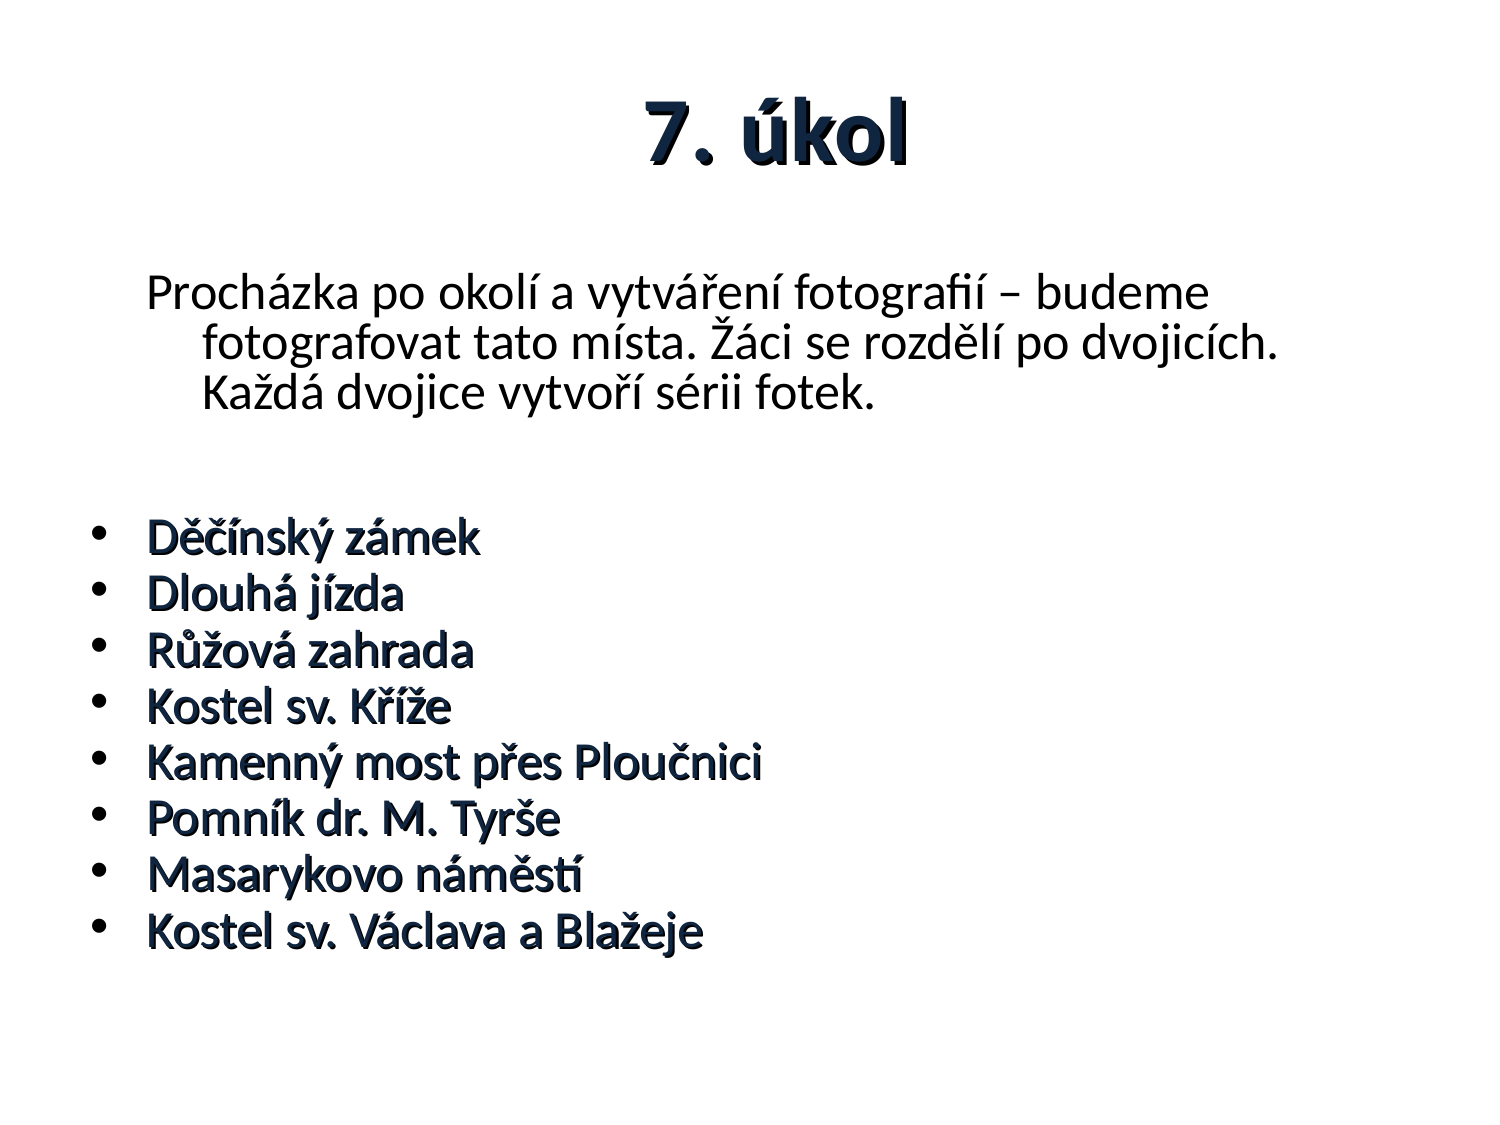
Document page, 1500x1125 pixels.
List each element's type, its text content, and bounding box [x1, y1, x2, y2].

title 7. úkol [100, 30, 1451, 219]
list Procházka po okolí a vytváření fotografií – budeme fotografovat tato místa. Žáci se rozdělí po dvojicích. Každá dvojice vytvoří sérii fotek. Děčínský zámek Dlouhá jízda Růžová zahrada Kostel sv. Kříže Kamenný most přes Ploučnici Pomník dr. M. Tyrše Masarykovo náměstí Kostel sv. Václava a Blažeje [75, 262, 1426, 1005]
